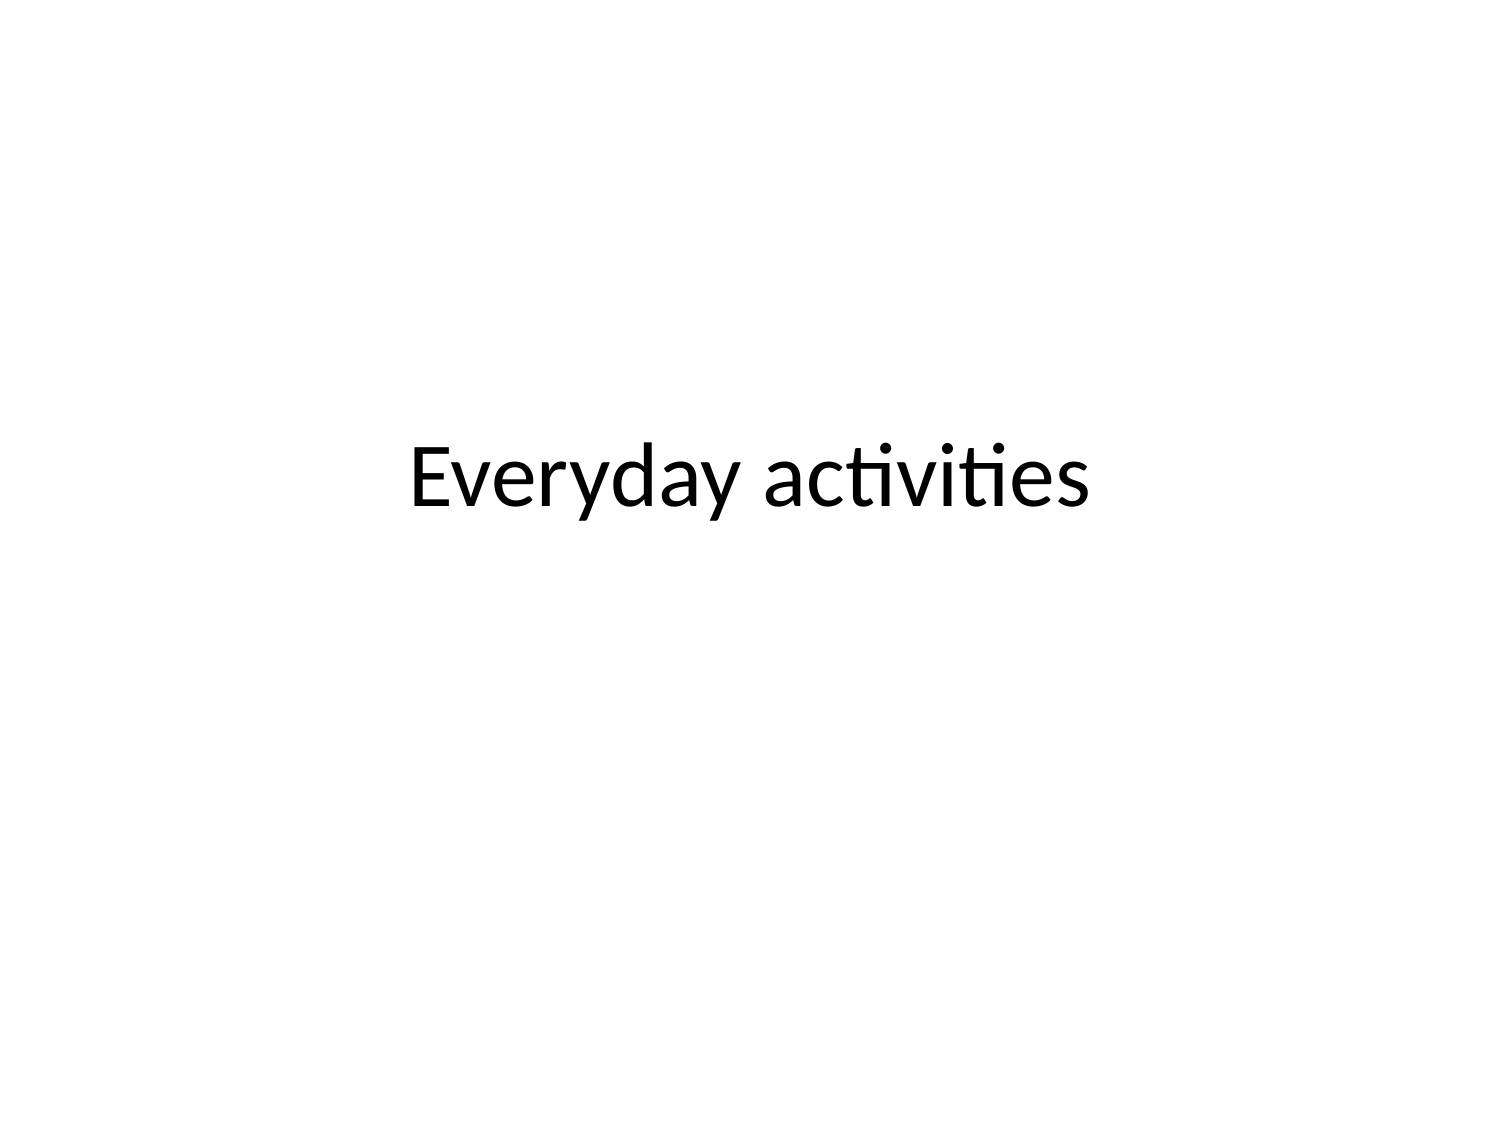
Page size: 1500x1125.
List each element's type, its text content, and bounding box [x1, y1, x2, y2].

title Everyday activities [112, 349, 1388, 591]
